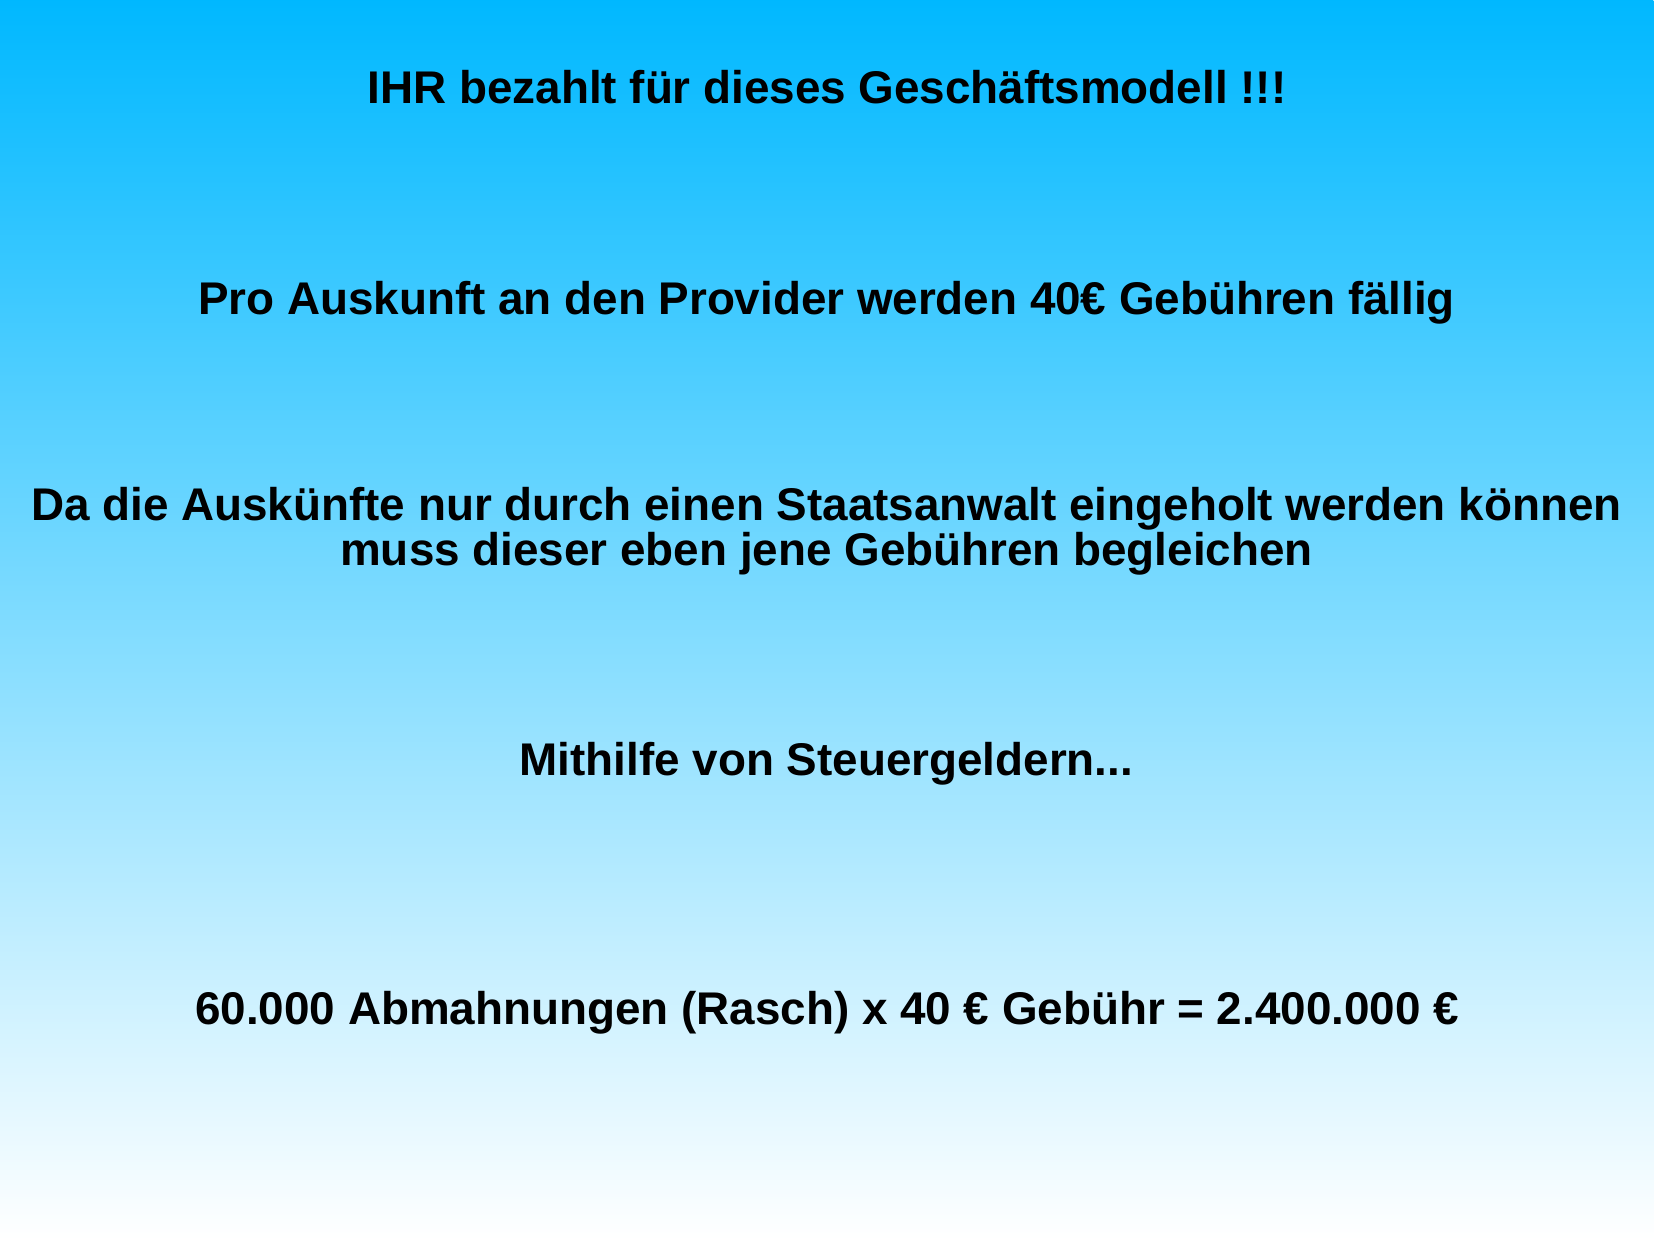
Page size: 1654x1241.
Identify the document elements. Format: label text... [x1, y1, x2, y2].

text_box Pro Auskunft an den Provider werden 40€ Gebühren fällig [183, 271, 1470, 339]
text_box 60.000 Abmahnungen (Rasch) x 40 € Gebühr = 2.400.000 € [180, 981, 1474, 1049]
text_box Da die Auskünfte nur durch einen Staatsanwalt eingeholt werden können muss dieser eben jene Gebühren begleichen [16, 477, 1637, 597]
text_box Mithilfe von Steuergeldern... [505, 732, 1149, 800]
text_box IHR bezahlt für dieses Geschäftsmodell !!! [352, 60, 1302, 128]
